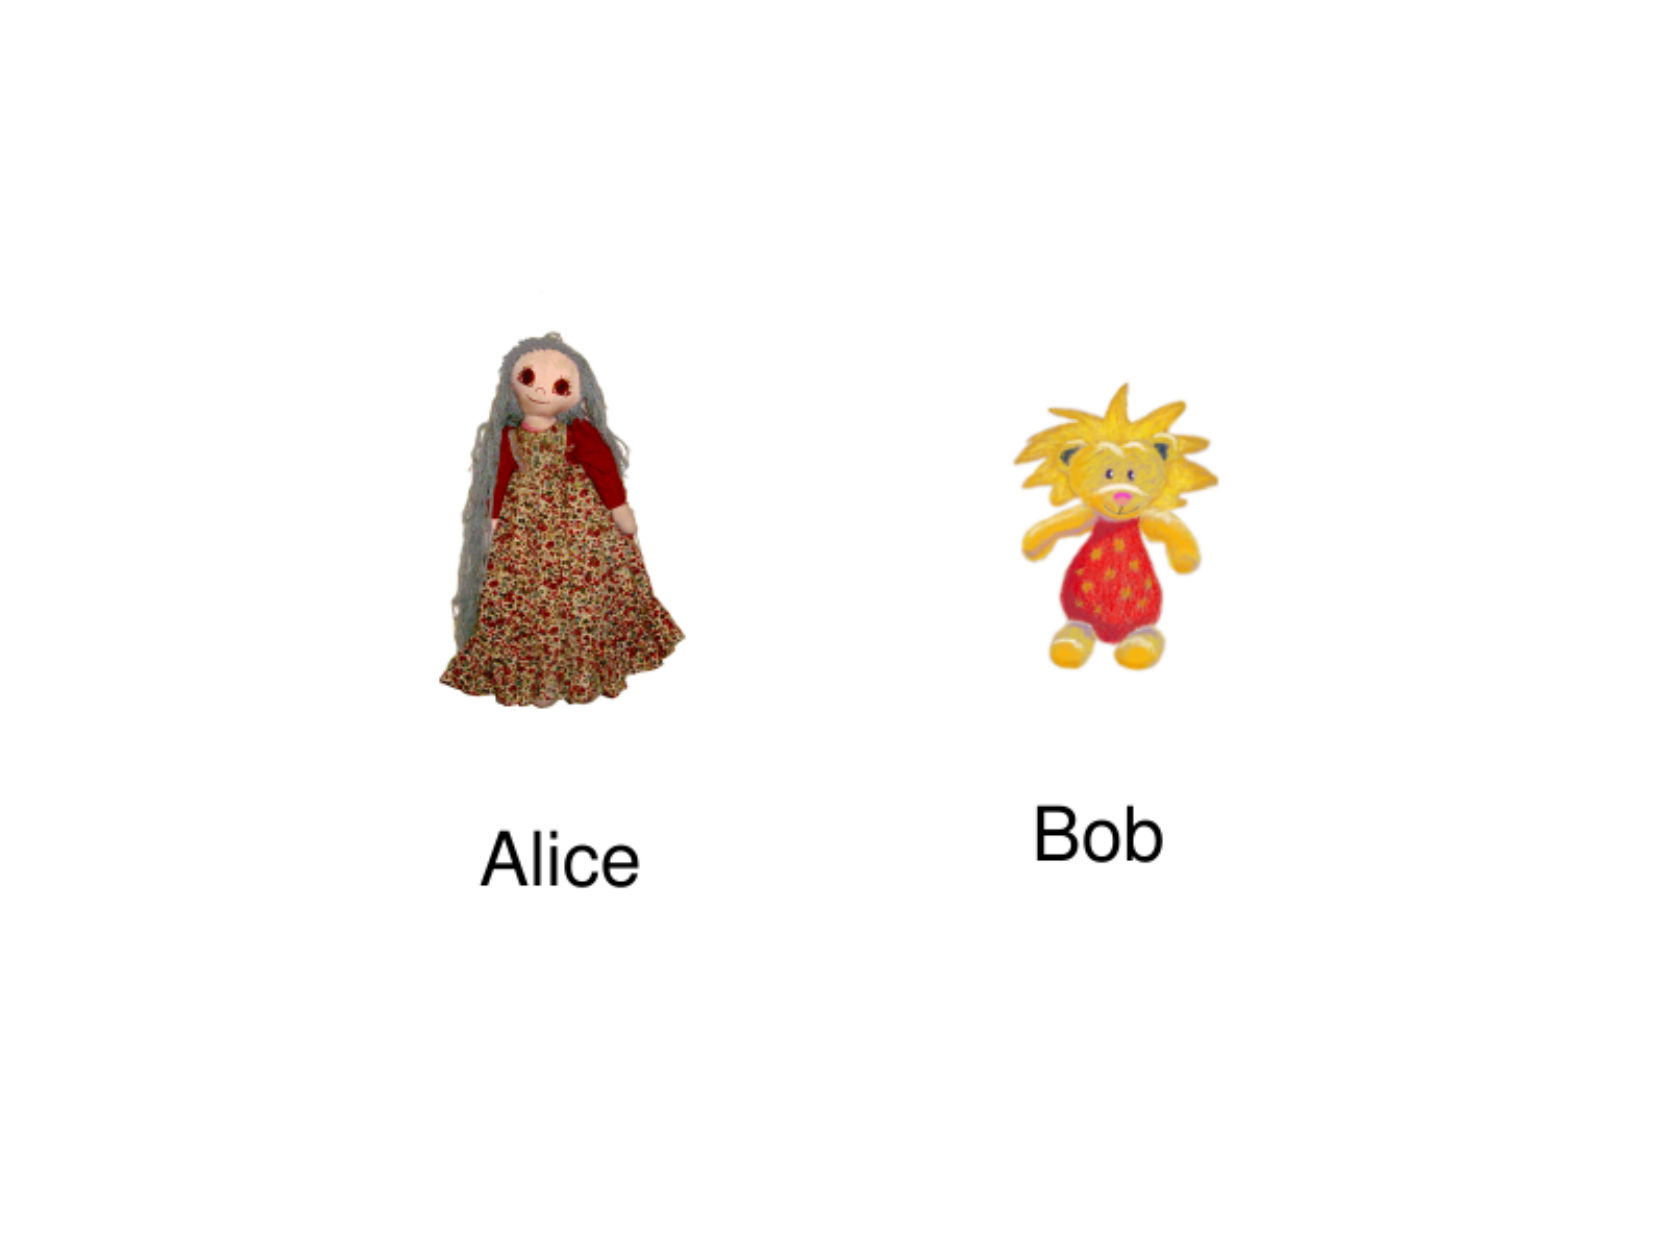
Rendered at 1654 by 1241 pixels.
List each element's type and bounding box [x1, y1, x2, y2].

picture [217, 121, 1484, 1105]
